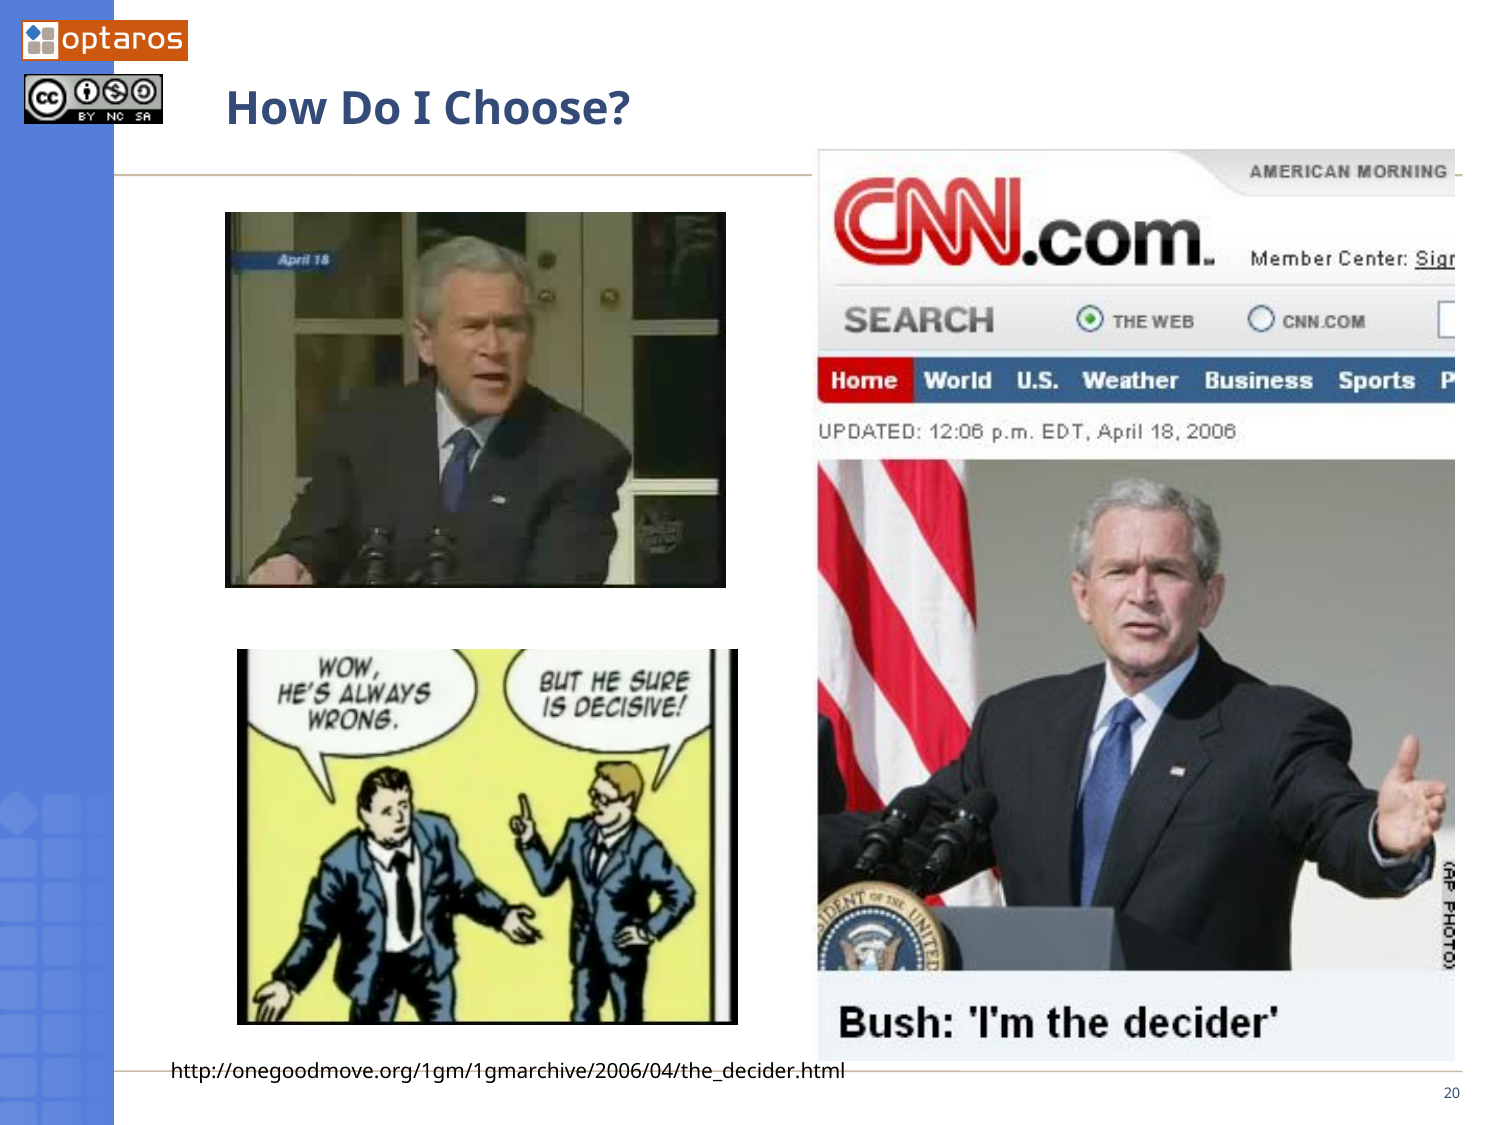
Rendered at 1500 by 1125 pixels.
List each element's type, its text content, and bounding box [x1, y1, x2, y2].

picture [225, 212, 726, 588]
picture [0, 0, 188, 1125]
text_box http://onegoodmove.org/1gm/1gmarchive/2006/04/the_decider.html [155, 1049, 861, 1118]
picture [812, 149, 1455, 1061]
title How Do I Choose? [224, 37, 1463, 175]
picture [237, 649, 738, 1026]
